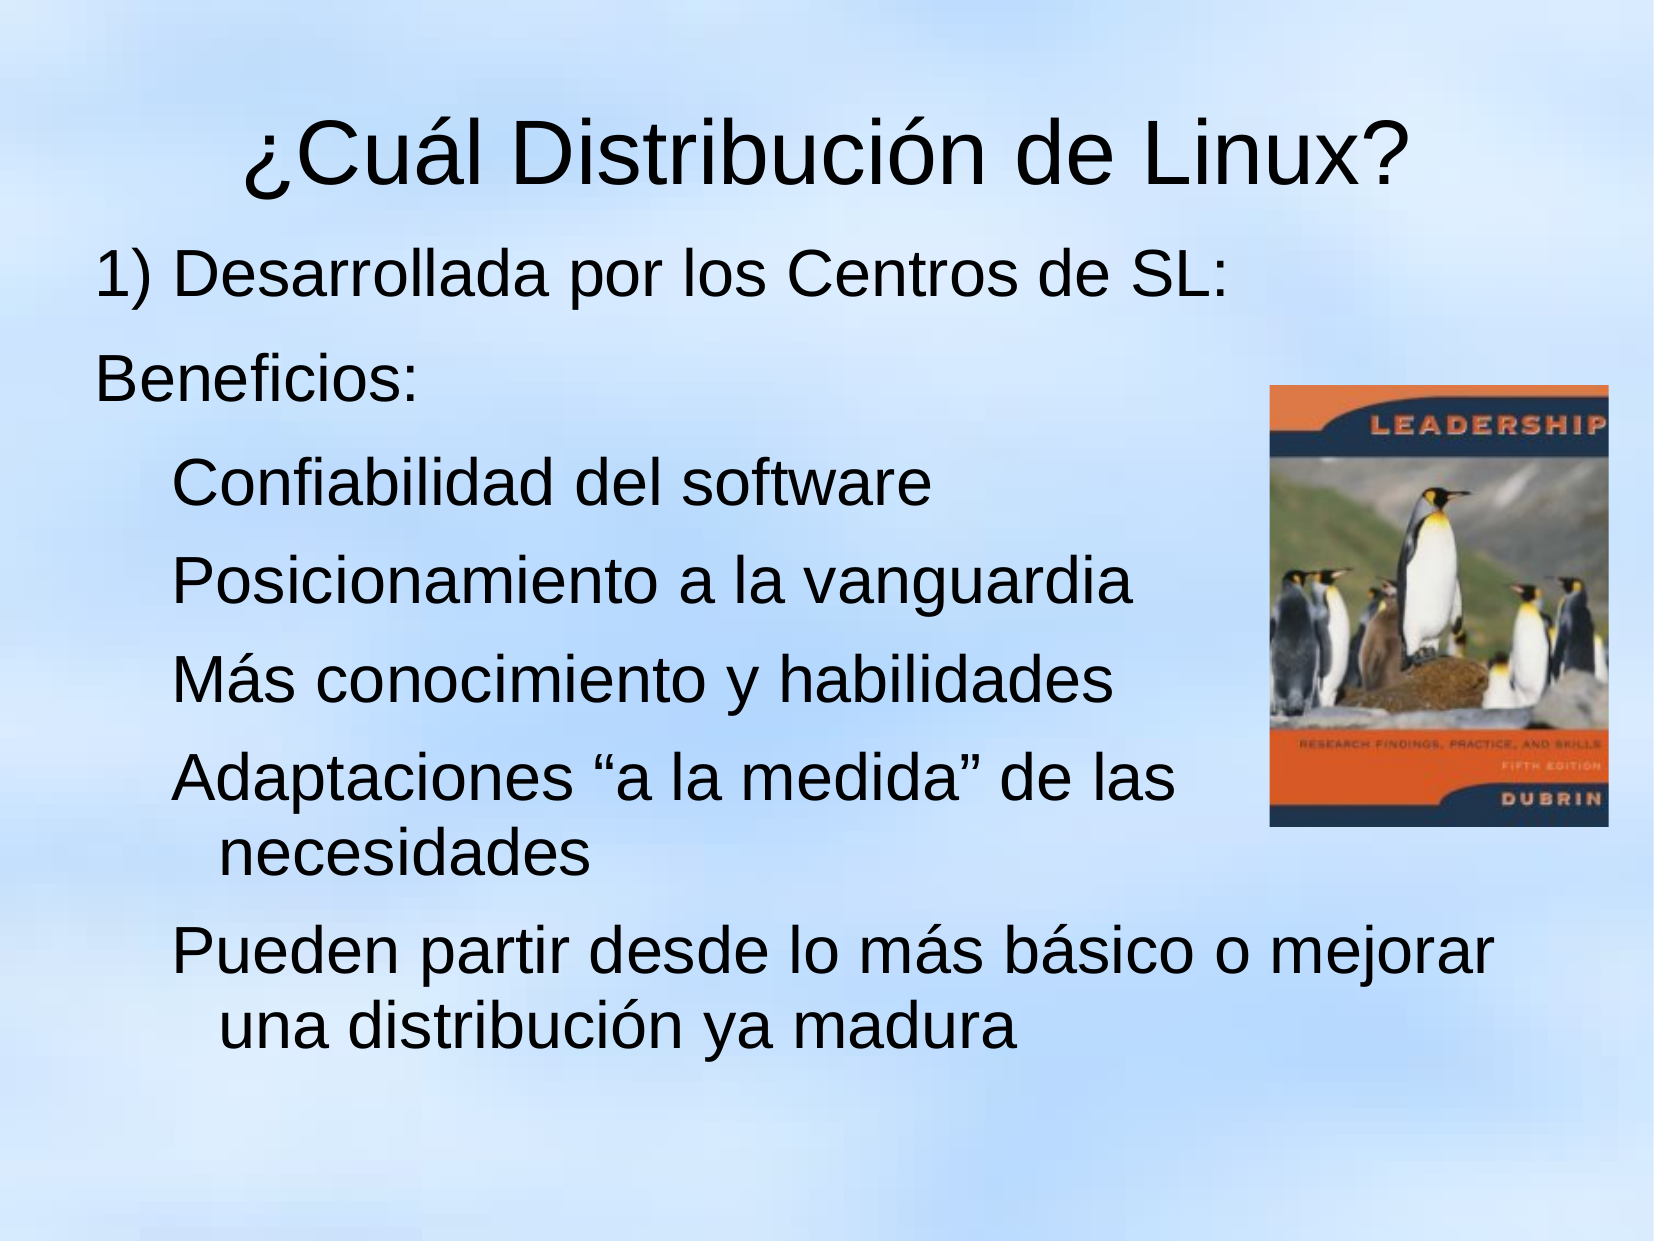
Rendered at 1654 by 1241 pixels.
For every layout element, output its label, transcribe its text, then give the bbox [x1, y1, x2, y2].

picture [0, 0, 1654, 1241]
list 1) Desarrollada por los Centros de SL: Beneficios: Confiabilidad del software Posicionamiento a la vanguardia Más conocimiento y habilidades Adaptaciones “a la medida” de las necesidades Pueden partir desde lo más básico o mejorar una distribución ya madura [76, 236, 1565, 1063]
title ¿Cuál Distribución de Linux? [82, 49, 1571, 257]
